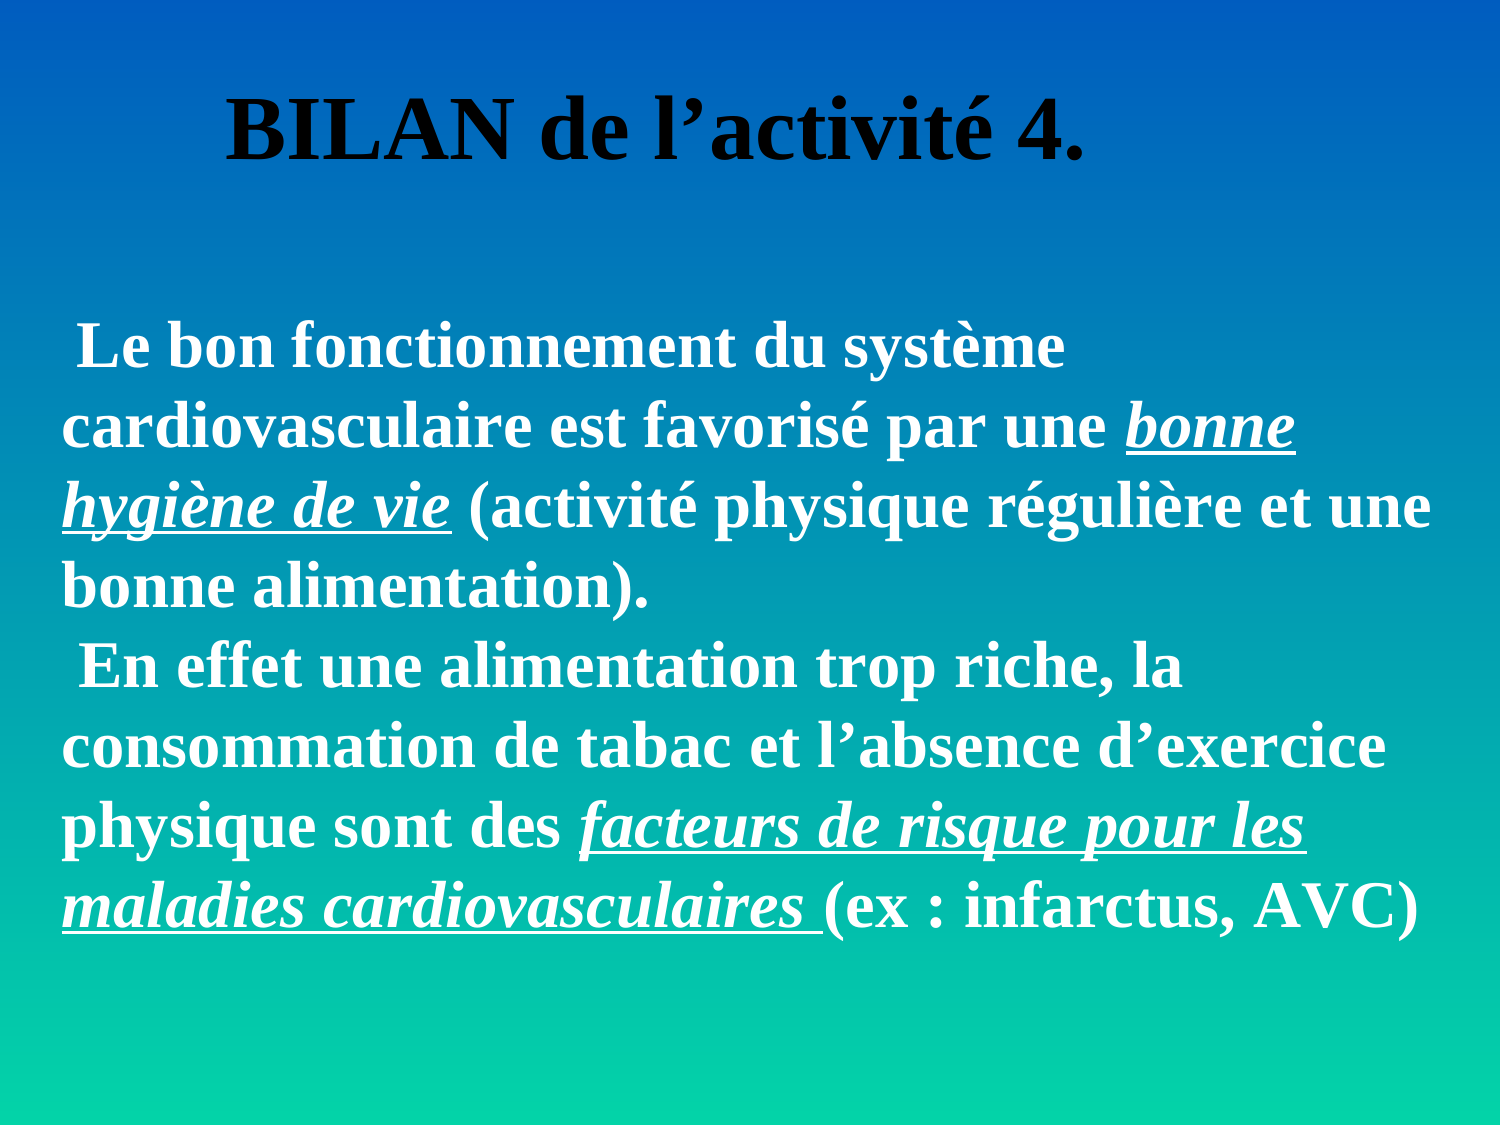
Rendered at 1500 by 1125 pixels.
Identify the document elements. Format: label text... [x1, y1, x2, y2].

text_box BILAN de l’activité 4. [210, 58, 1126, 188]
text_box Le bon fonctionnement du système cardiovasculaire est favorisé par une bonne hygiène de vie (activité physique régulière et une bonne alimentation). En effet une alimentation trop riche, la consommation de tabac et l’absence d’exercice physique sont des facteurs de risque pour les maladies cardiovasculaires (ex : infarctus, AVC) [46, 292, 1465, 949]
